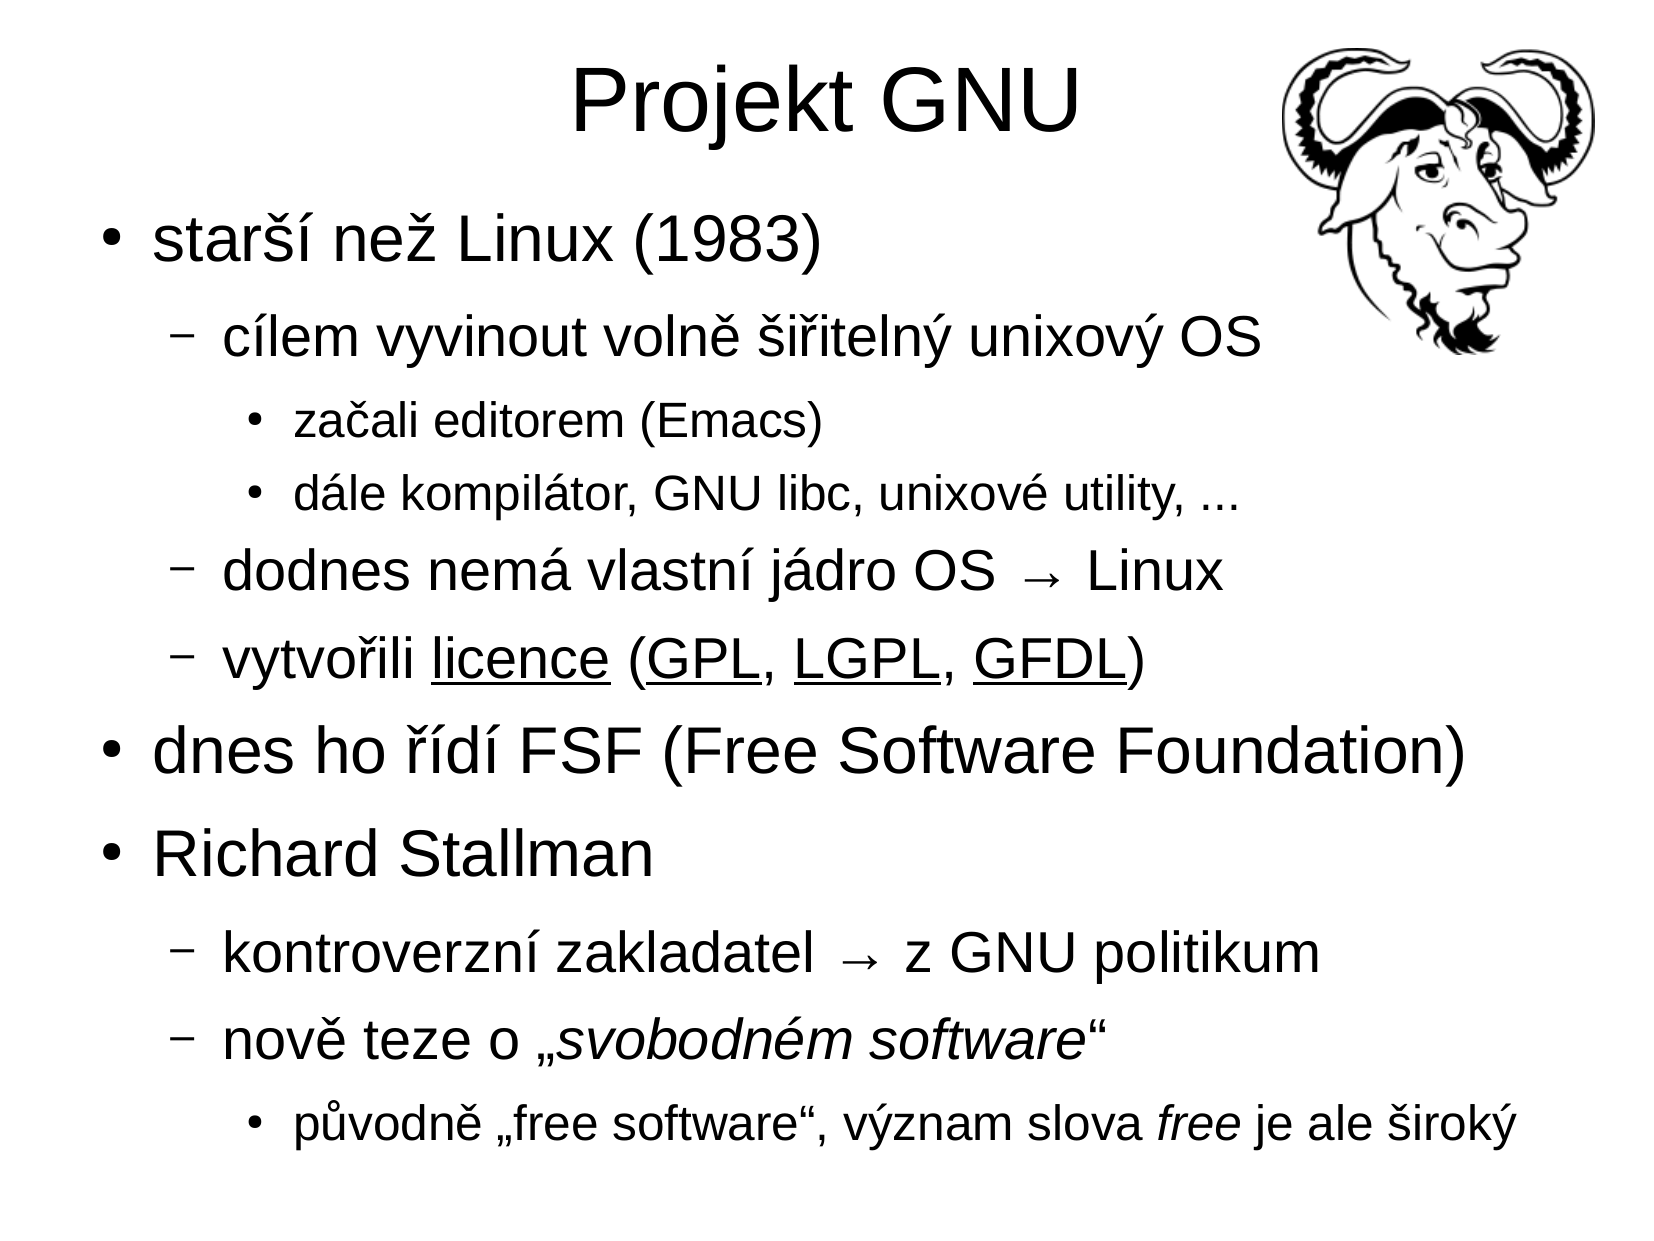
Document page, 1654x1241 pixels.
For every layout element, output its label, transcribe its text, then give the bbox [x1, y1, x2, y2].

list starší než Linux (1983) cílem vyvinout volně šiřitelný unixový OS začali editorem (Emacs) dále kompilátor, GNU libc, unixové utility, ... dodnes nemá vlastní jádro OS → Linux vytvořili licence (GPL, LGPL, GFDL) dnes ho řídí FSF (Free Software Foundation) Richard Stallman kontroverzní zakladatel → z GNU politikum nově teze o „svobodném software“ původně „free software“, význam slova free je ale široký [82, 201, 1571, 1160]
picture [1282, 48, 1595, 355]
title Projekt GNU [82, 3, 1571, 196]
